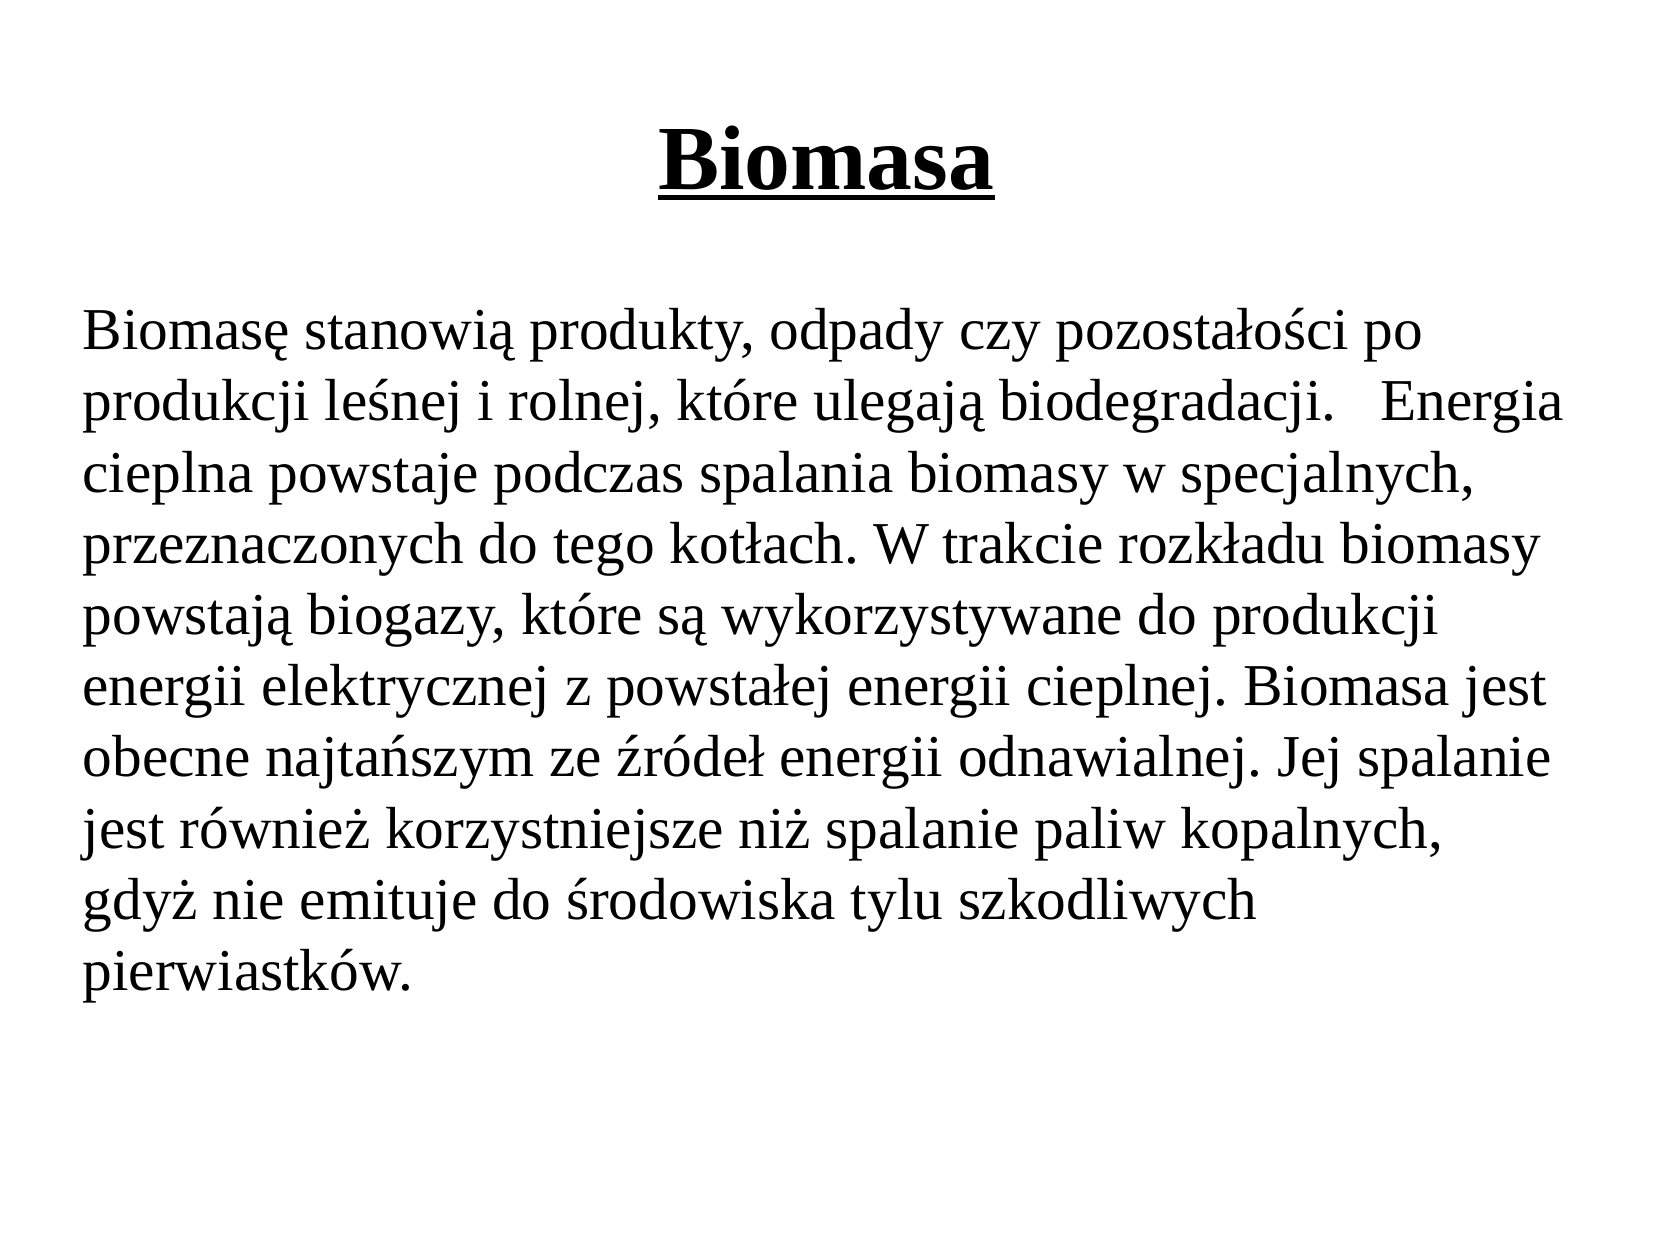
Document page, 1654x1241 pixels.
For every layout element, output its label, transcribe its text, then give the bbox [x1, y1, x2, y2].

list Biomasę stanowią produkty, odpady czy pozostałości po produkcji leśnej i rolnej, które ulegają biodegradacji. Energia cieplna powstaje podczas spalania biomasy w specjalnych, przeznaczonych do tego kotłach. W trakcie rozkładu biomasy powstają biogazy, które są wykorzystywane do produkcji energii elektrycznej z powstałej energii cieplnej. Biomasa jest obecne najtańszym ze źródeł energii odnawialnej. Jej spalanie jest również korzystniejsze niż spalanie paliw kopalnych, gdyż nie emituje do środowiska tylu szkodliwych pierwiastków. [82, 290, 1571, 1010]
title Biomasa [82, 49, 1571, 257]
